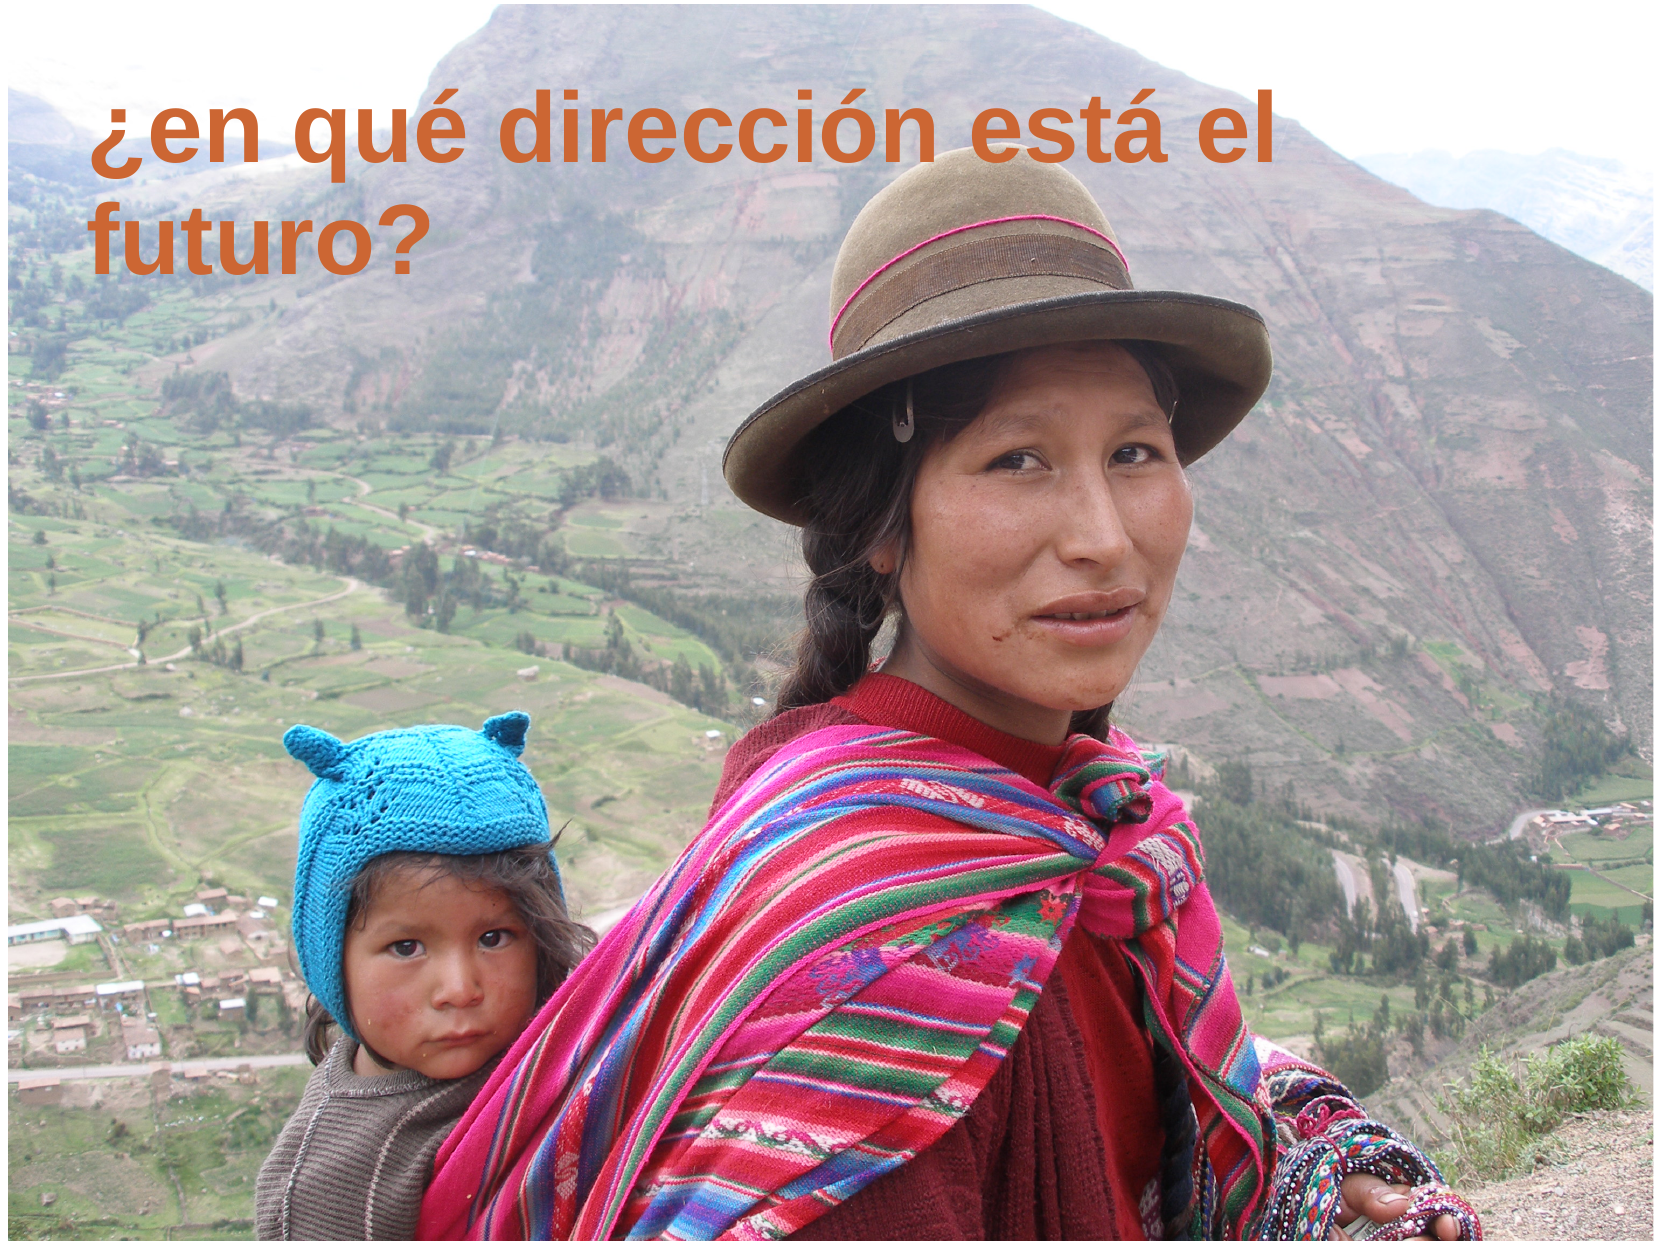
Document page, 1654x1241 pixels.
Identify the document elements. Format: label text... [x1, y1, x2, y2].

title ¿en qué dirección está el futuro? [86, 55, 1576, 313]
picture [8, 4, 1654, 1241]
